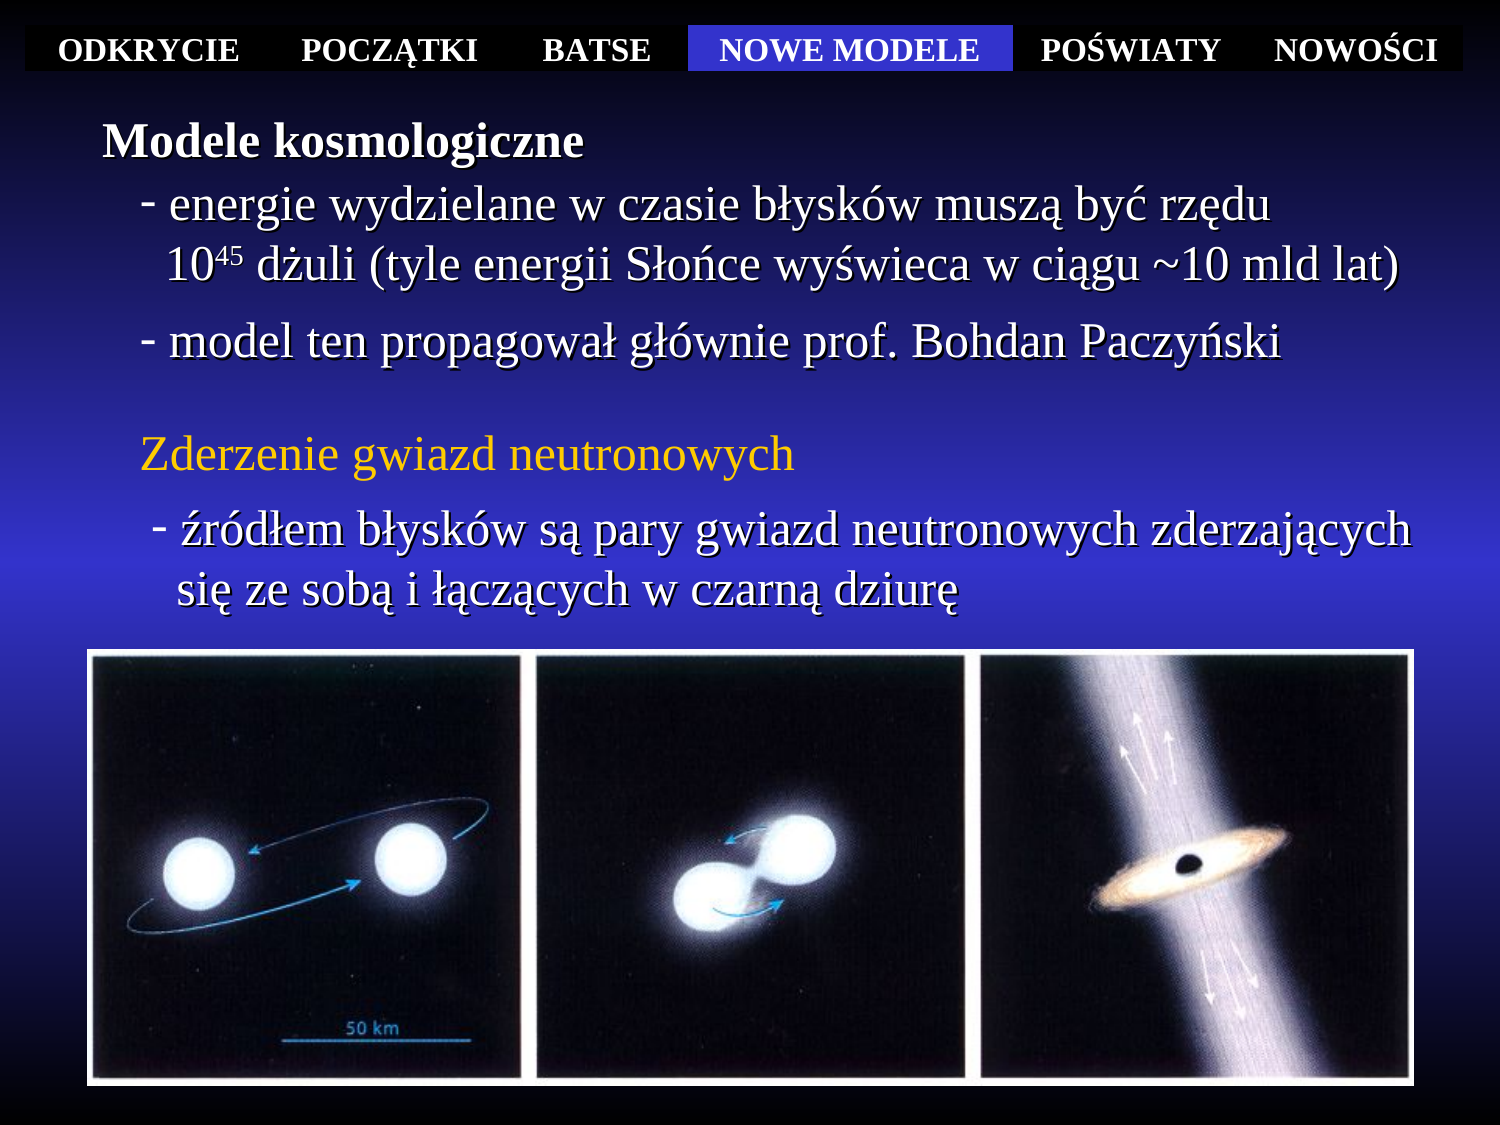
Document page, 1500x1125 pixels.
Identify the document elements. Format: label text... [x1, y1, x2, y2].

text_box energie wydzielane w czasie błysków muszą być rzędu 1045 dżuli (tyle energii Słońce wyświeca w ciągu ~10 mld lat) [124, 162, 1500, 298]
table_header NOWE MODELE [688, 25, 1013, 71]
table_header BATSE [507, 25, 688, 71]
table_header POŚWIATY [1013, 25, 1250, 71]
table_header POCZĄTKI [273, 25, 507, 71]
table_header ODKRYCIE [25, 25, 273, 71]
text_box Modele kosmologiczne [87, 99, 600, 176]
table_header NOWOŚCI [1250, 25, 1463, 71]
text_box źródłem błysków są pary gwiazd neutronowych zderzających się ze sobą i łączących w czarną dziurę [136, 487, 1428, 623]
picture [87, 649, 1414, 1086]
text_box Zderzenie gwiazd neutronowych [124, 412, 811, 488]
text_box model ten propagował głównie prof. Bohdan Paczyński [124, 299, 1500, 376]
